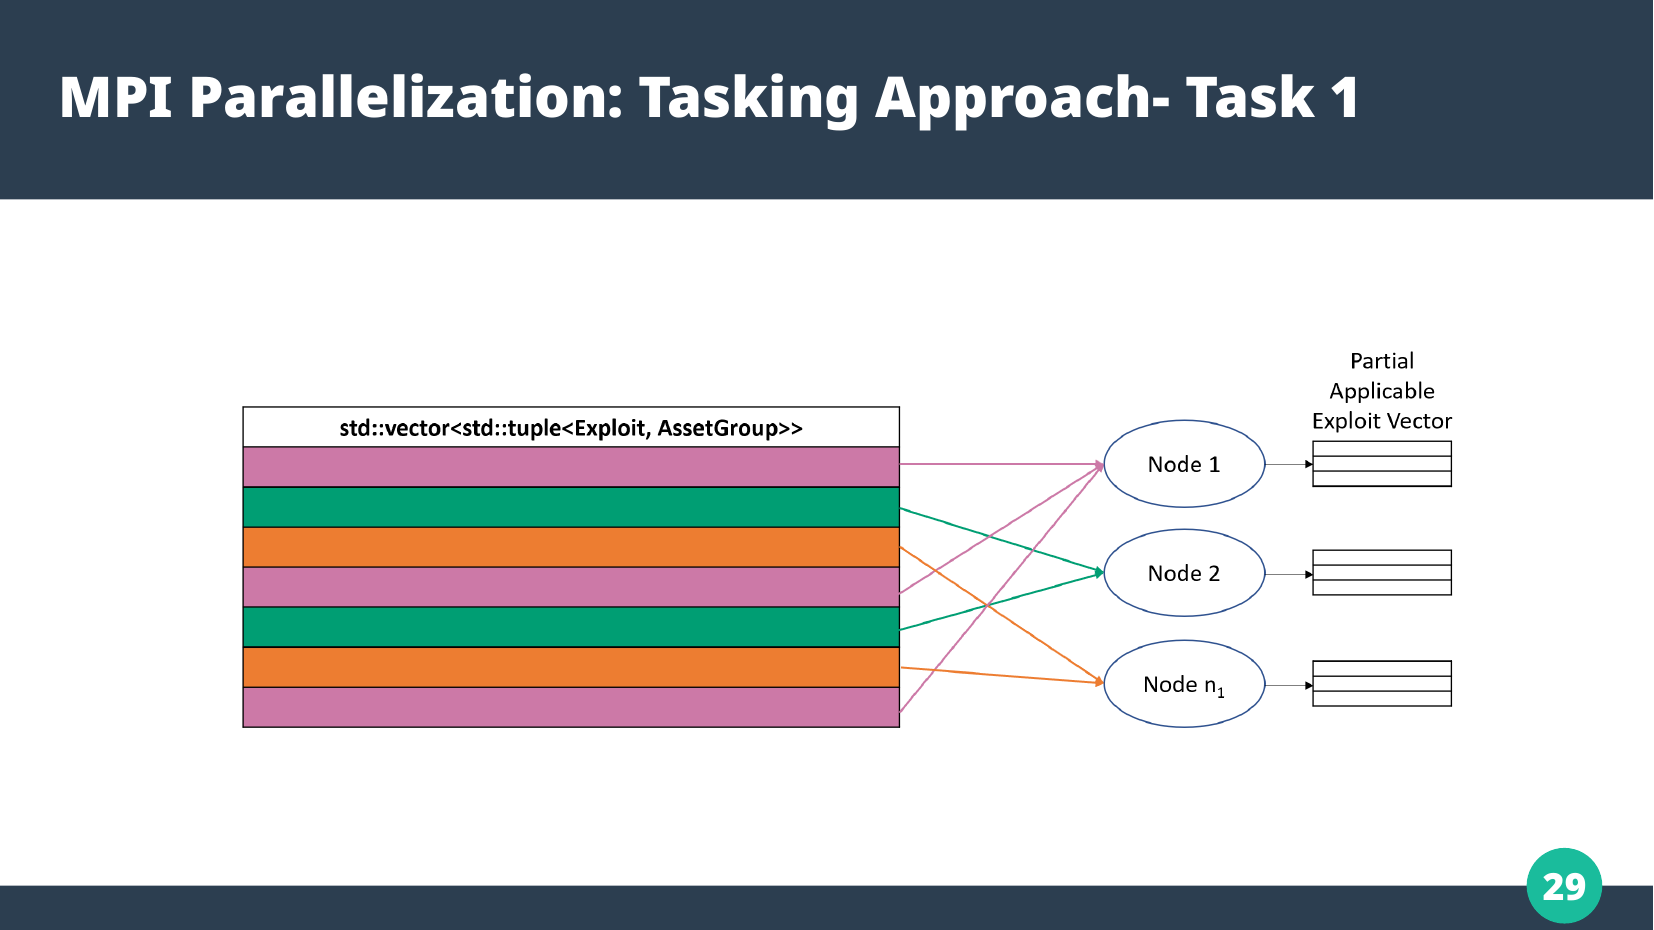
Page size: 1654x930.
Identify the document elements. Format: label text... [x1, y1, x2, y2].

picture [225, 337, 1466, 748]
title MPI Parallelization: Tasking Approach- Task 1 [58, 36, 1594, 156]
